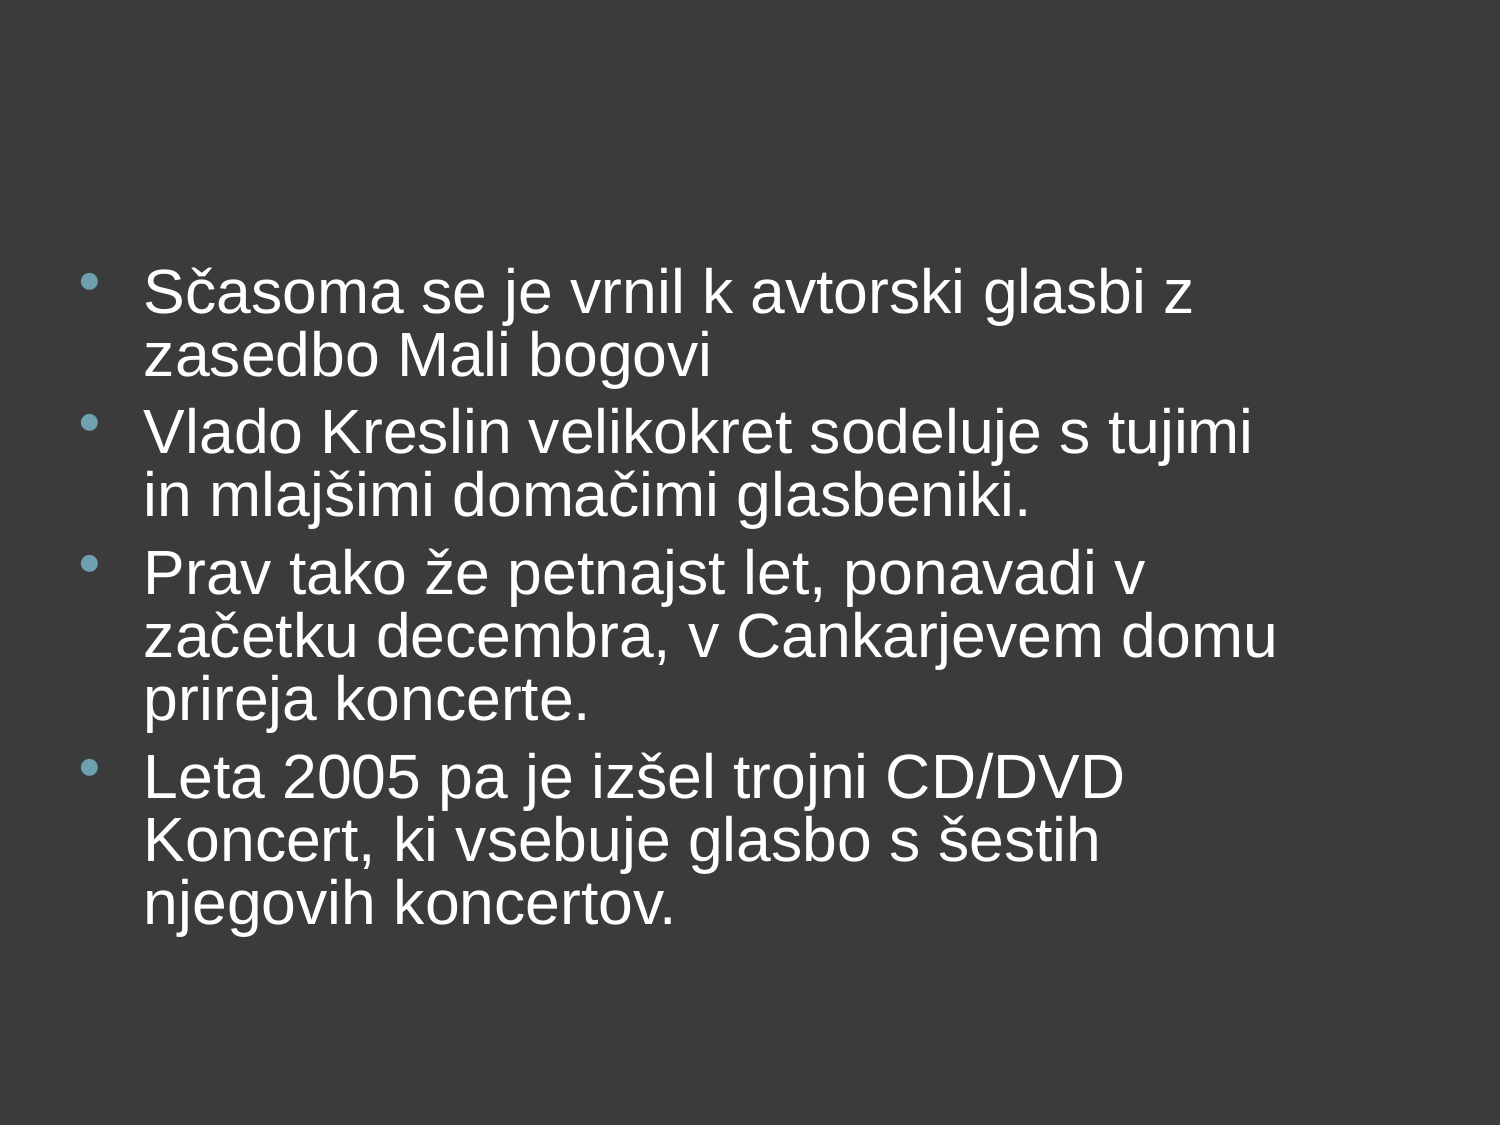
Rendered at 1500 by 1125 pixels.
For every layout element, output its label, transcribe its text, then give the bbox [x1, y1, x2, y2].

list Sčasoma se je vrnil k avtorski glasbi z zasedbo Mali bogovi Vlado Kreslin velikokret sodeluje s tujimi in mlajšimi domačimi glasbeniki. Prav tako že petnajst let, ponavadi v začetku decembra, v Cankarjevem domu prireja koncerte. Leta 2005 pa je izšel trojni CD/DVD Koncert, ki vsebuje glasbo s šestih njegovih koncertov. [75, 262, 1300, 1006]
